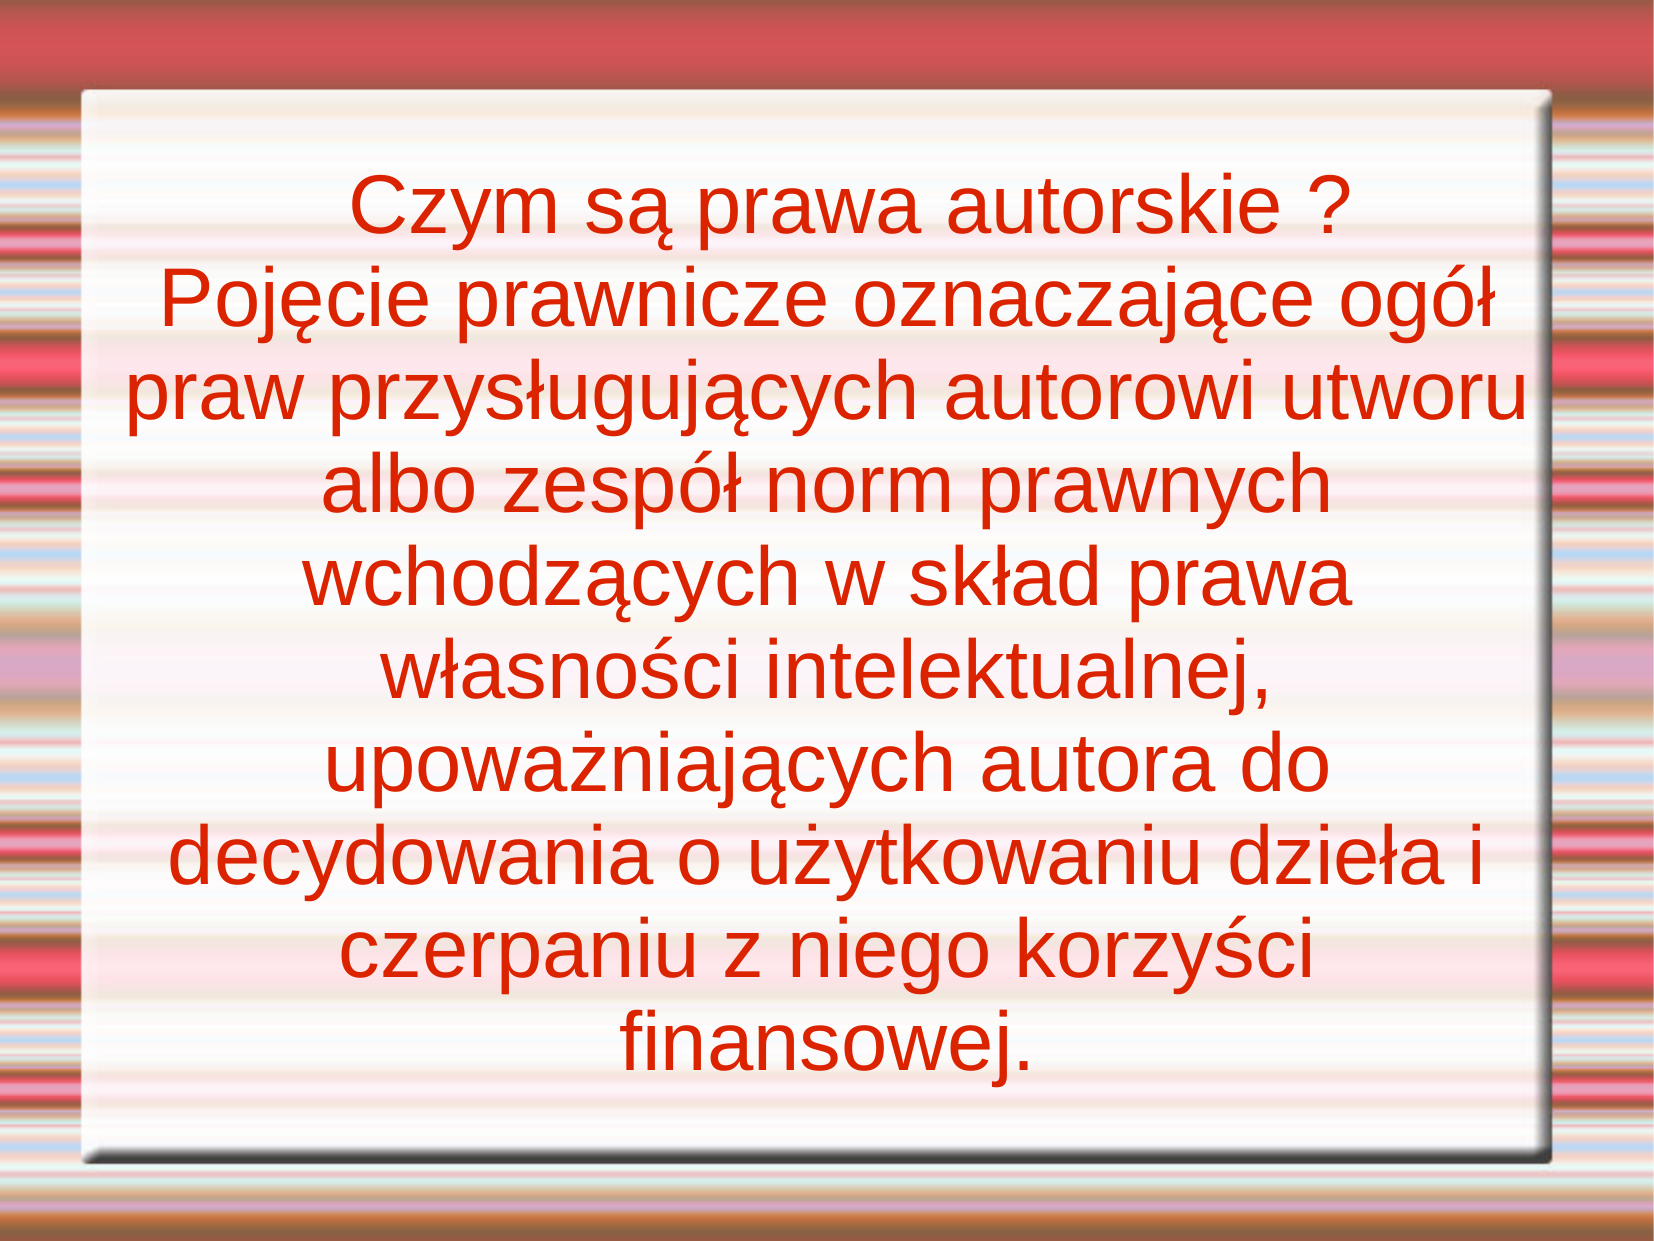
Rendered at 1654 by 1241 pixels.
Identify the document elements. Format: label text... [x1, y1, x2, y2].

subtitle Czym są prawa autorskie ? Pojęcie prawnicze oznaczające ogół praw przysługujących autorowi utworu albo zespół norm prawnych wchodzących w skład prawa własności intelektualnej, upoważniających autora do decydowania o użytkowaniu dzieła i czerpaniu z niego korzyści finansowej. [121, 114, 1534, 1132]
picture [0, 0, 1654, 1241]
